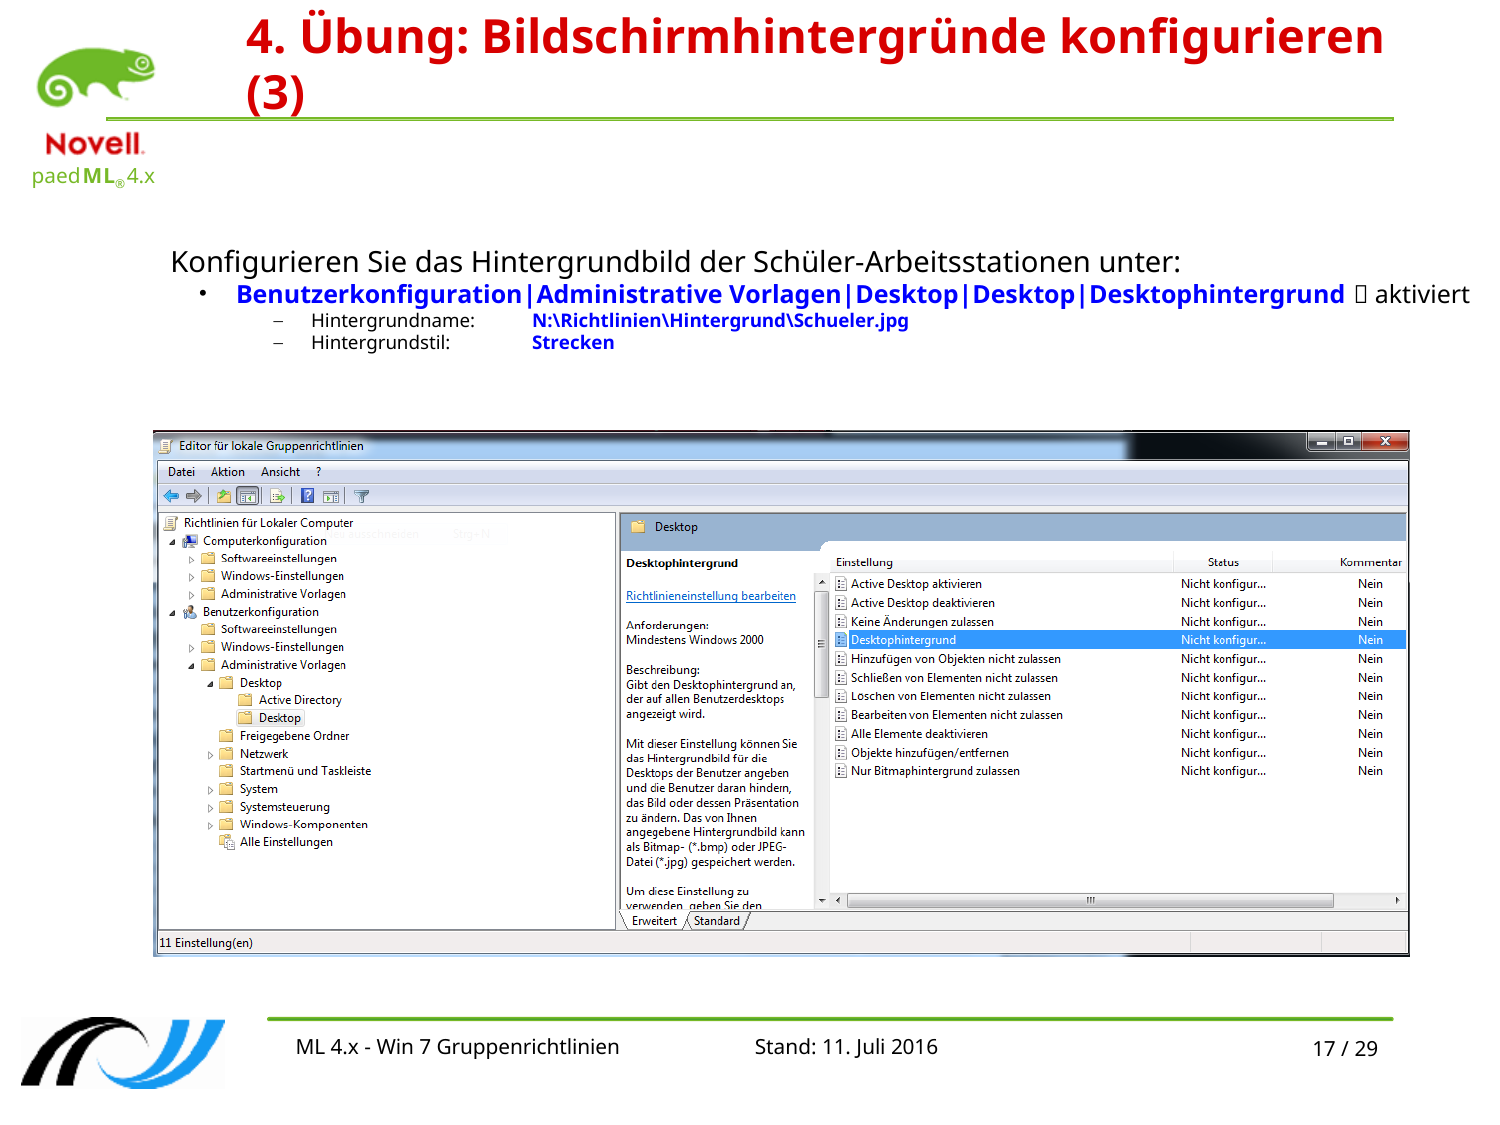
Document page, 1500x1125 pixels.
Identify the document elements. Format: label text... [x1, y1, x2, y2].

picture [24, 32, 167, 175]
title 4. Übung: Bildschirmhintergründe konfigurieren (3) [232, 0, 1473, 127]
picture [21, 1017, 225, 1089]
text_box Konfigurieren Sie das Hintergrundbild der Schüler-Arbeitsstationen unter: Benutzerkonfiguration|Administrative Vorlagen|Desktop|Desktop|Desktophintergrund  aktiviert Hintergrundname: N:\Richtlinien\Hintergrund\Schueler.jpg Hintergrundstil: Strecken [33, 236, 1489, 414]
picture [153, 430, 1410, 957]
